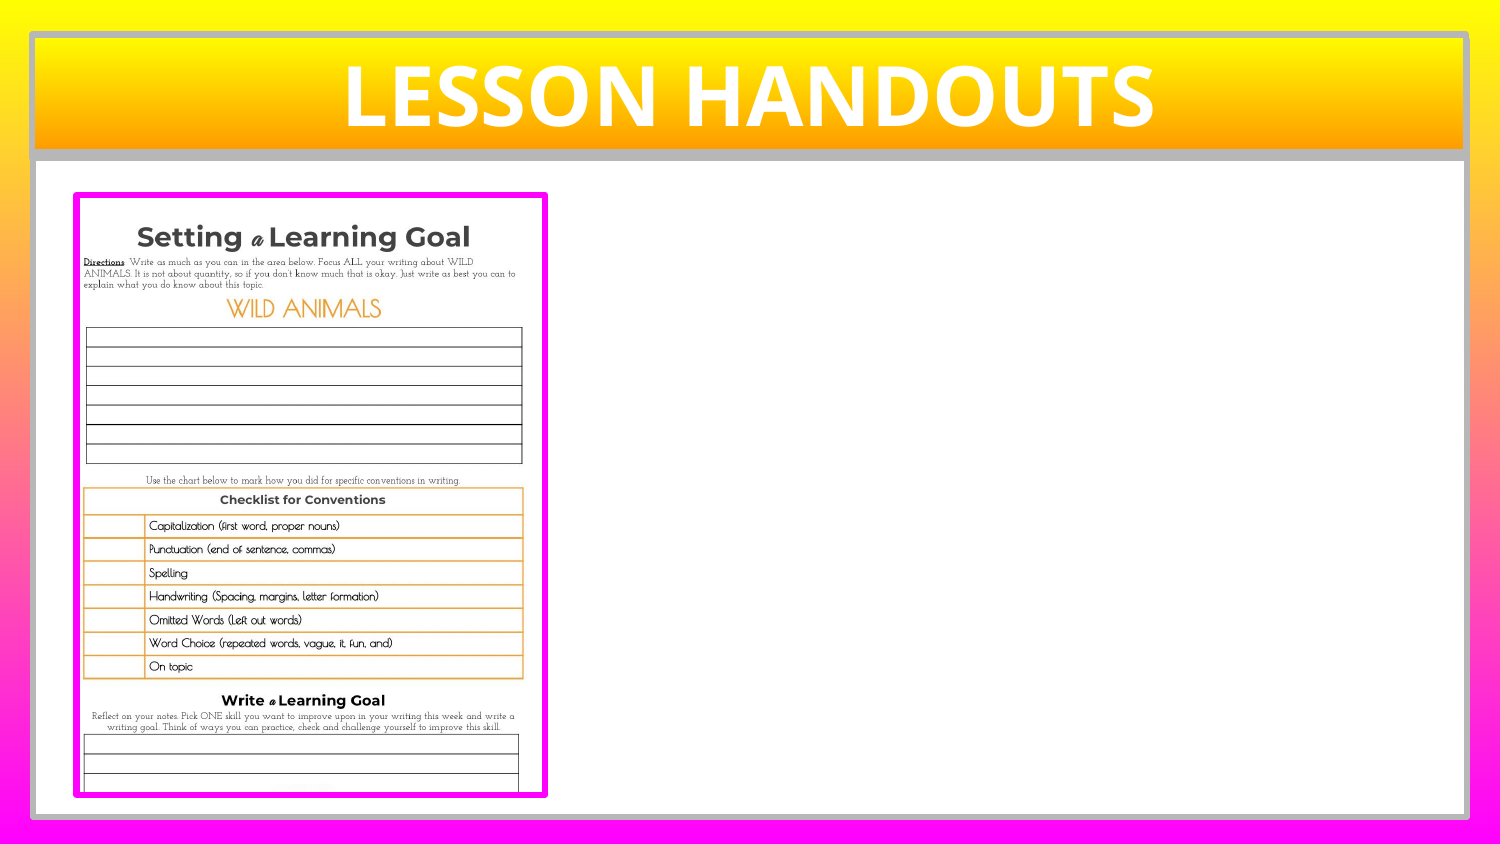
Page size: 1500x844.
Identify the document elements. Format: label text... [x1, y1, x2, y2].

text_box [32, 40, 1467, 817]
picture [79, 198, 542, 792]
text_box LESSON HANDOUTS [32, 34, 1466, 153]
